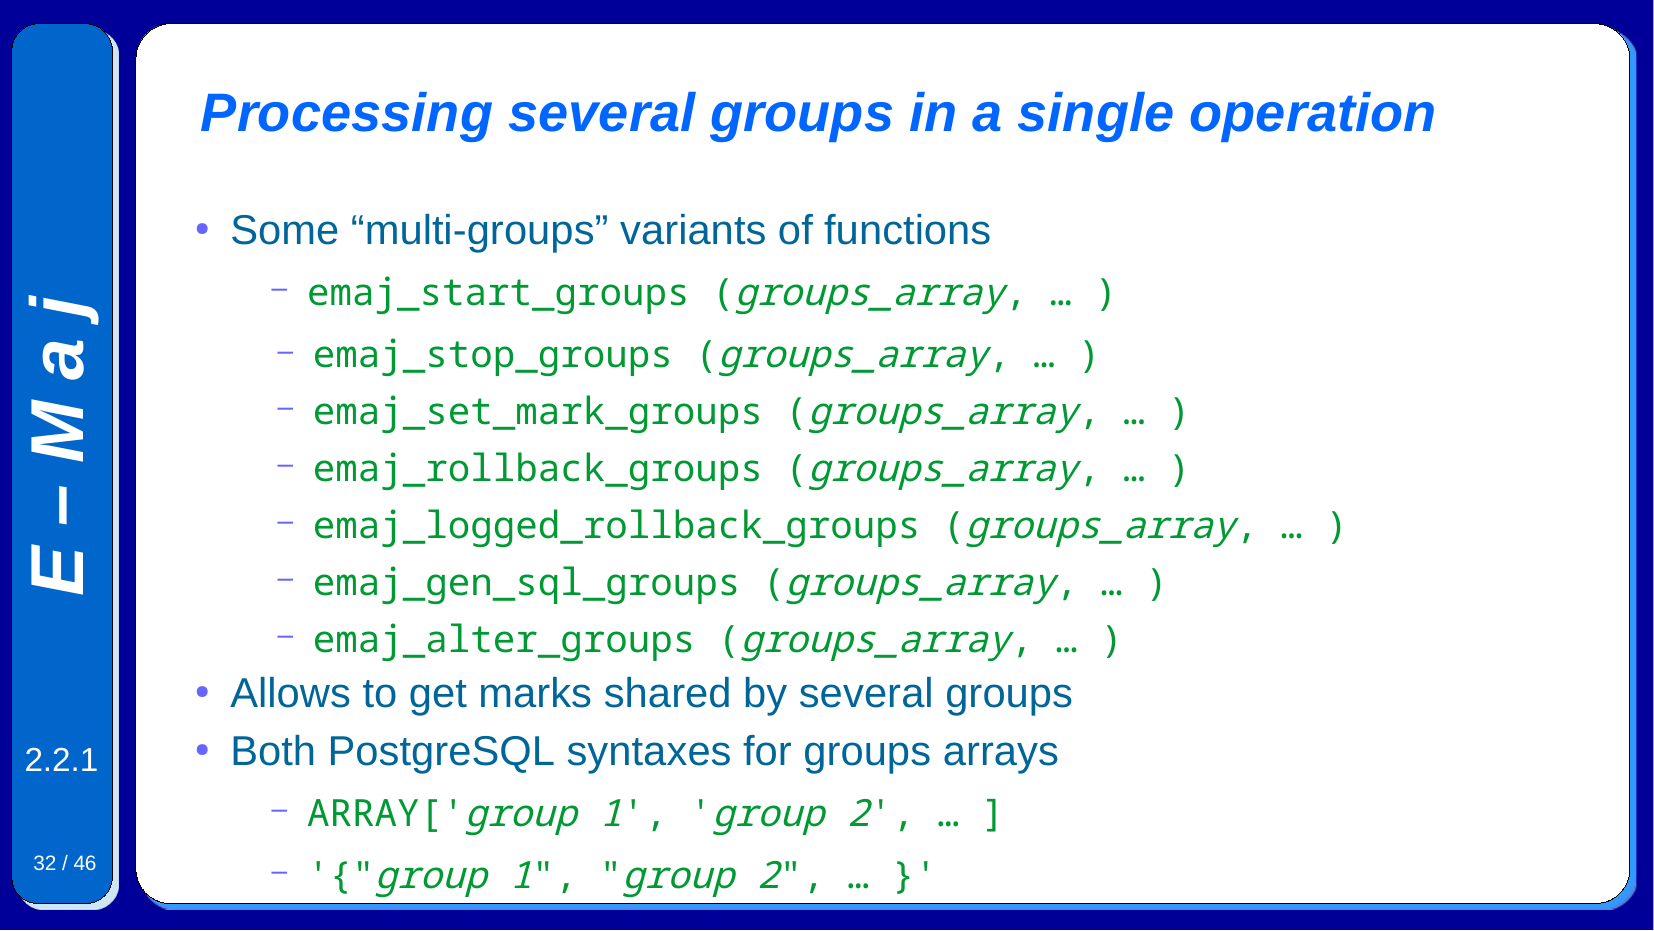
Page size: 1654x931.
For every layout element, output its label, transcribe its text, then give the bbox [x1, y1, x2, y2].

title Processing several groups in a single operation [200, 34, 1575, 191]
list Some “multi-groups” variants of functions emaj_start_groups (groups_array, … ) emaj_stop_groups (groups_array, … ) emaj_set_mark_groups (groups_array, … ) emaj_rollback_groups (groups_array, … ) emaj_logged_rollback_groups (groups_array, … ) emaj_gen_sql_groups (groups_array, … ) emaj_alter_groups (groups_array, … ) Allows to get marks shared by several groups Both PostgreSQL syntaxes for groups arrays ARRAY['group 1', 'group 2', … ] '{"group 1", "group 2", … }' [177, 206, 1587, 862]
